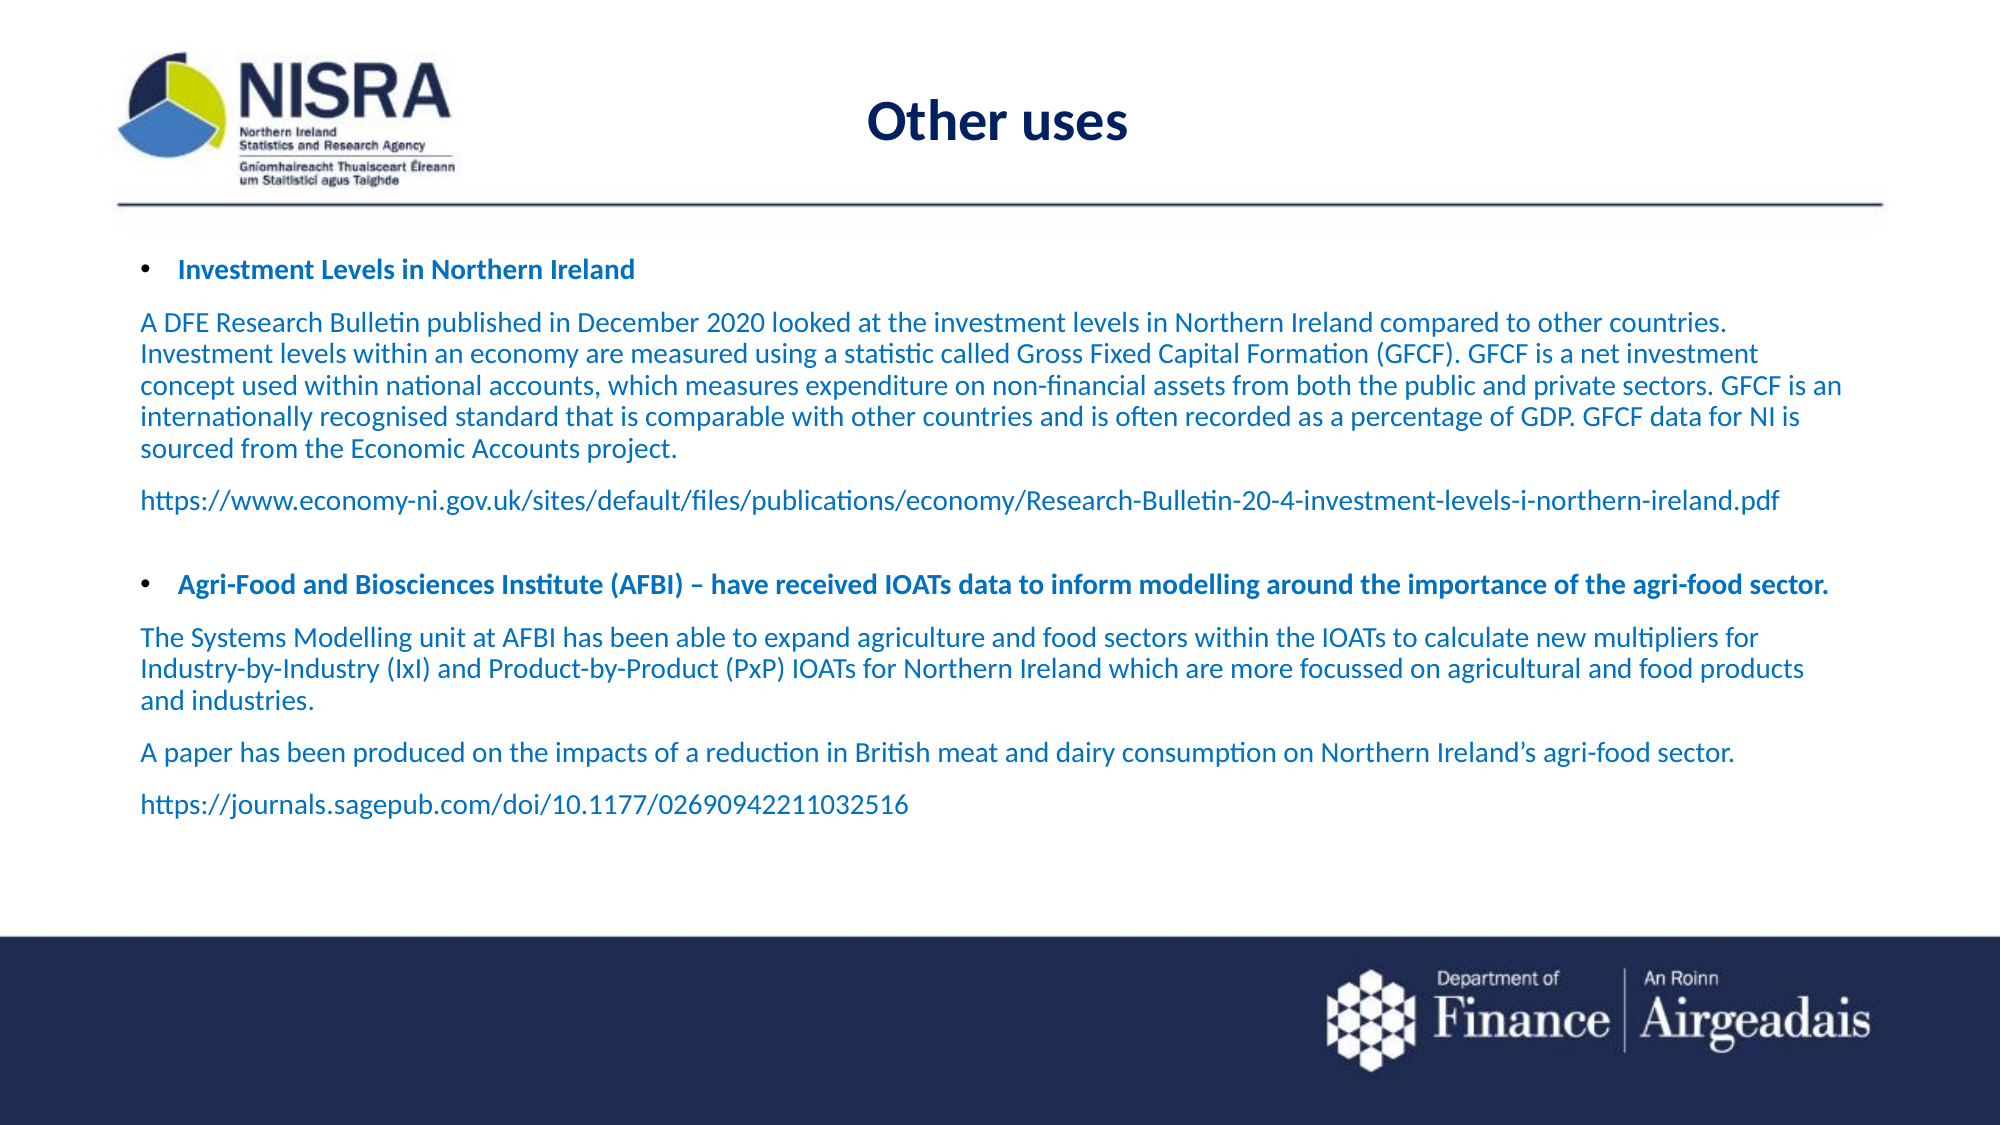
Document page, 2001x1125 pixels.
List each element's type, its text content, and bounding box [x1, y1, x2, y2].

text_box Other uses [852, 74, 1529, 161]
list Investment Levels in Northern Ireland A DFE Research Bulletin published in December 2020 looked at the investment levels in Northern Ireland compared to other countries. Investment levels within an economy are measured using a statistic called Gross Fixed Capital Formation (GFCF). GFCF is a net investment concept used within national accounts, which measures expenditure on non-financial assets from both the public and private sectors. GFCF is an internationally recognised standard that is comparable with other countries and is often recorded as a percentage of GDP. GFCF data for NI is sourced from the Economic Accounts project. https://www.economy-ni.gov.uk/sites/default/files/publications/economy/Research-Bulletin-20-4-investment-levels-i-northern-ireland.pdf Agri-Food and Biosciences Institute (AFBI) – have received IOATs data to inform modelling around the importance of the agri-food sector. The Systems Modelling unit at AFBI has been able to expand agriculture and food sectors within the IOATs to calculate new multipliers for Industry-by-Industry (IxI) and Product-by-Product (PxP) IOATs for Northern Ireland which are more focussed on agricultural and food products and industries. A paper has been produced on the impacts of a reduction in British meat and dairy consumption on Northern Ireland’s agri-food sector. https://journals.sagepub.com/doi/10.1177/02690942211032516 [125, 247, 1863, 929]
